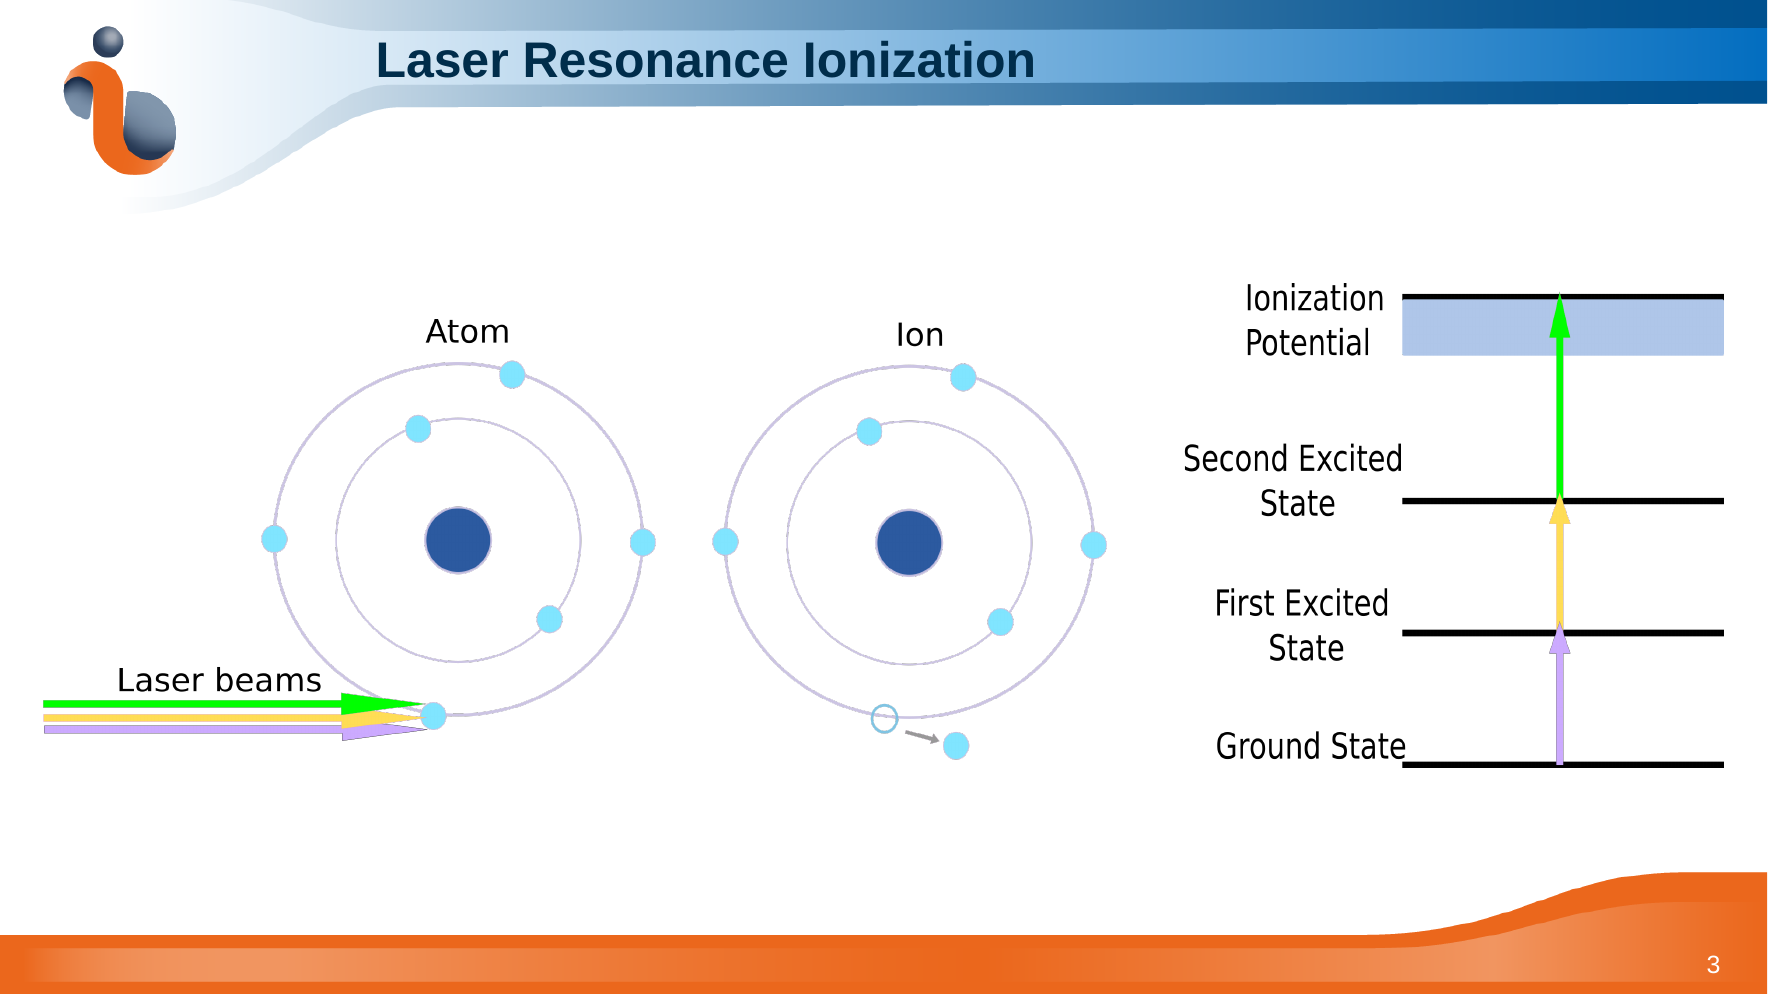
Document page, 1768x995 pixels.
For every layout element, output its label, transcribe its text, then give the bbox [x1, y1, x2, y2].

picture [0, 0, 1768, 994]
title Laser Resonance Ionization [375, 24, 1309, 96]
